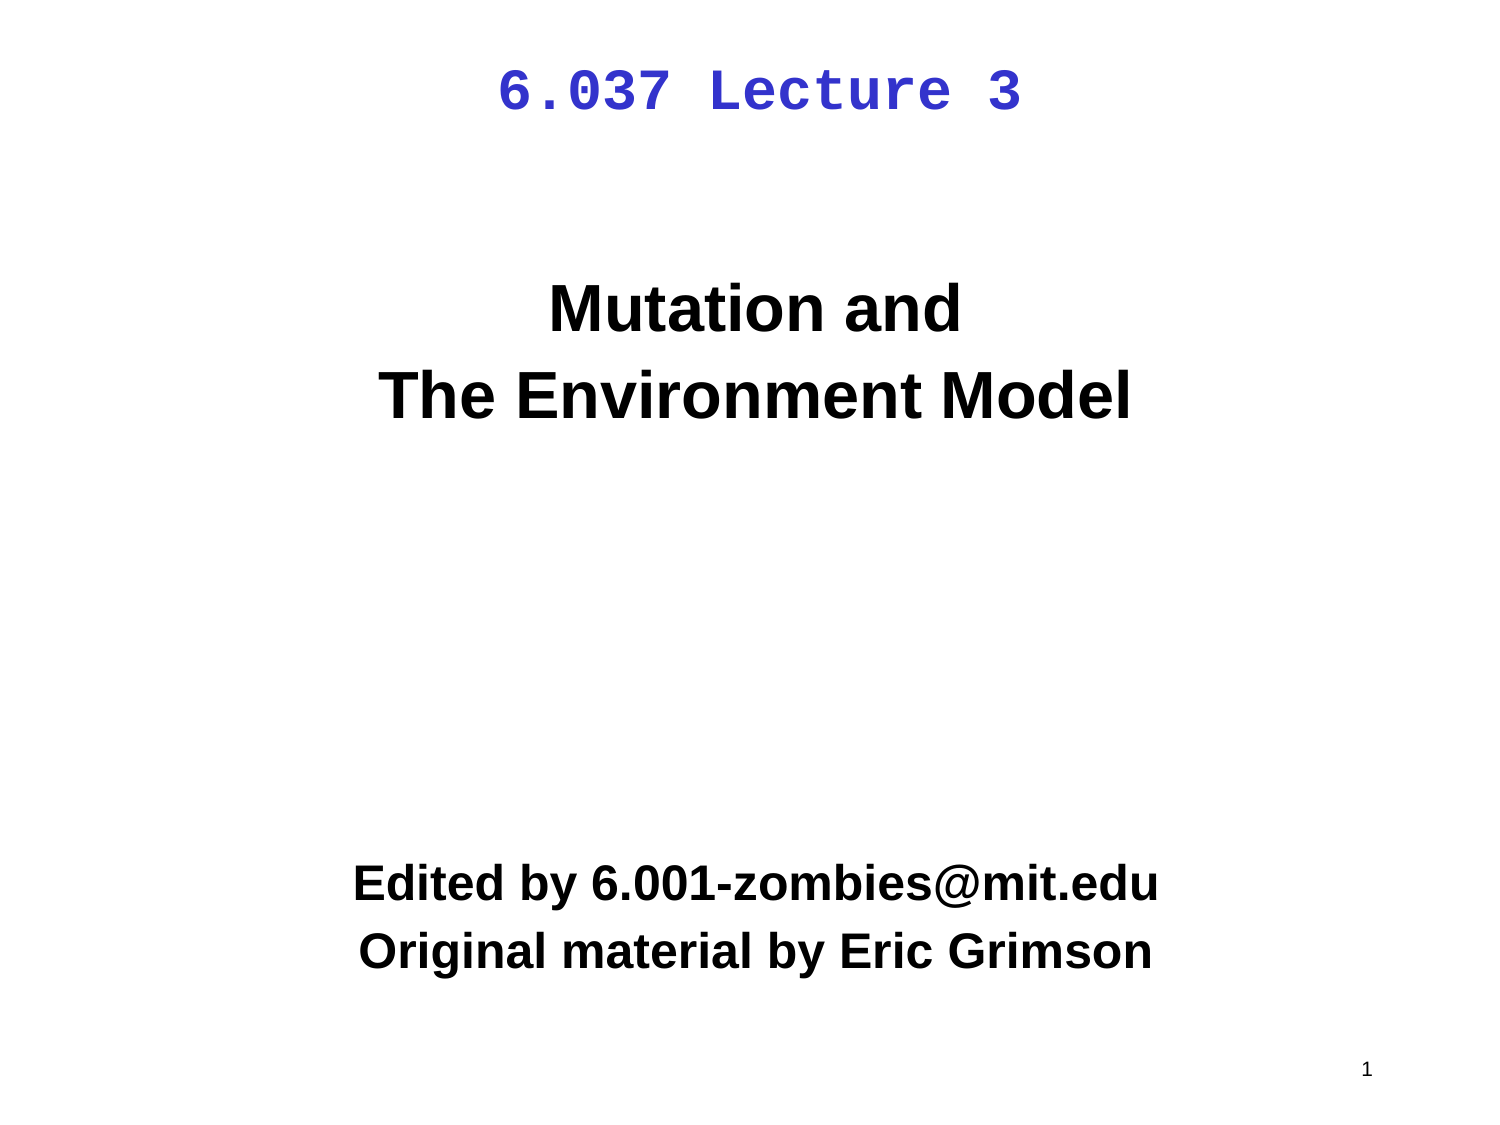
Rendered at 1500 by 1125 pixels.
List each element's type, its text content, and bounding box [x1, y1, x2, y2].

subtitle Mutation and The Environment Model Edited by 6.001-zombies@mit.edu Original material by Eric Grimson [62, 174, 1450, 988]
title 6.037 Lecture 3 [37, 17, 1463, 171]
